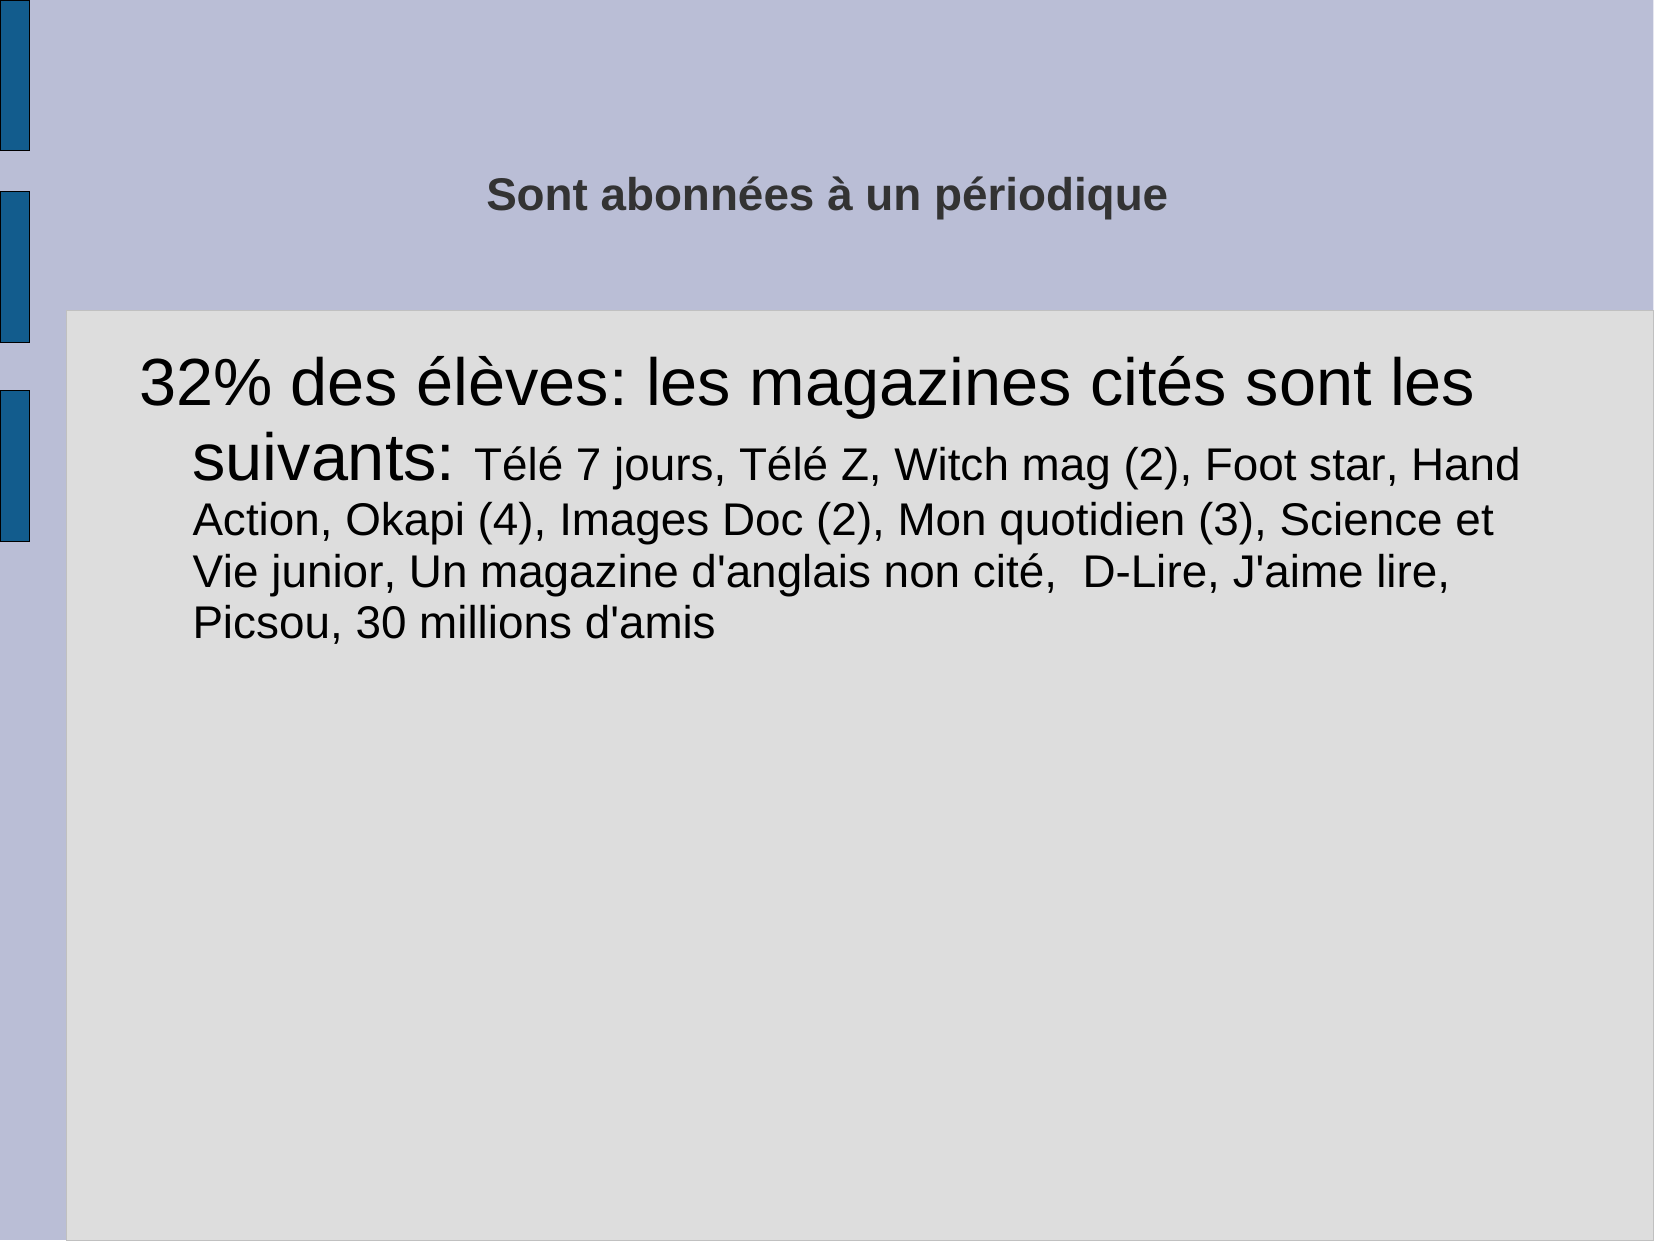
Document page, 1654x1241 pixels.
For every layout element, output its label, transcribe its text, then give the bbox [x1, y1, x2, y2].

title Sont abonnées à un périodique [121, 91, 1534, 299]
list 32% des élèves: les magazines cités sont les suivants: Télé 7 jours, Télé Z, Witch mag (2), Foot star, Hand Action, Okapi (4), Images Doc (2), Mon quotidien (3), Science et Vie junior, Un magazine d'anglais non cité, D-Lire, J'aime lire, Picsou, 30 millions d'amis [121, 344, 1534, 1112]
